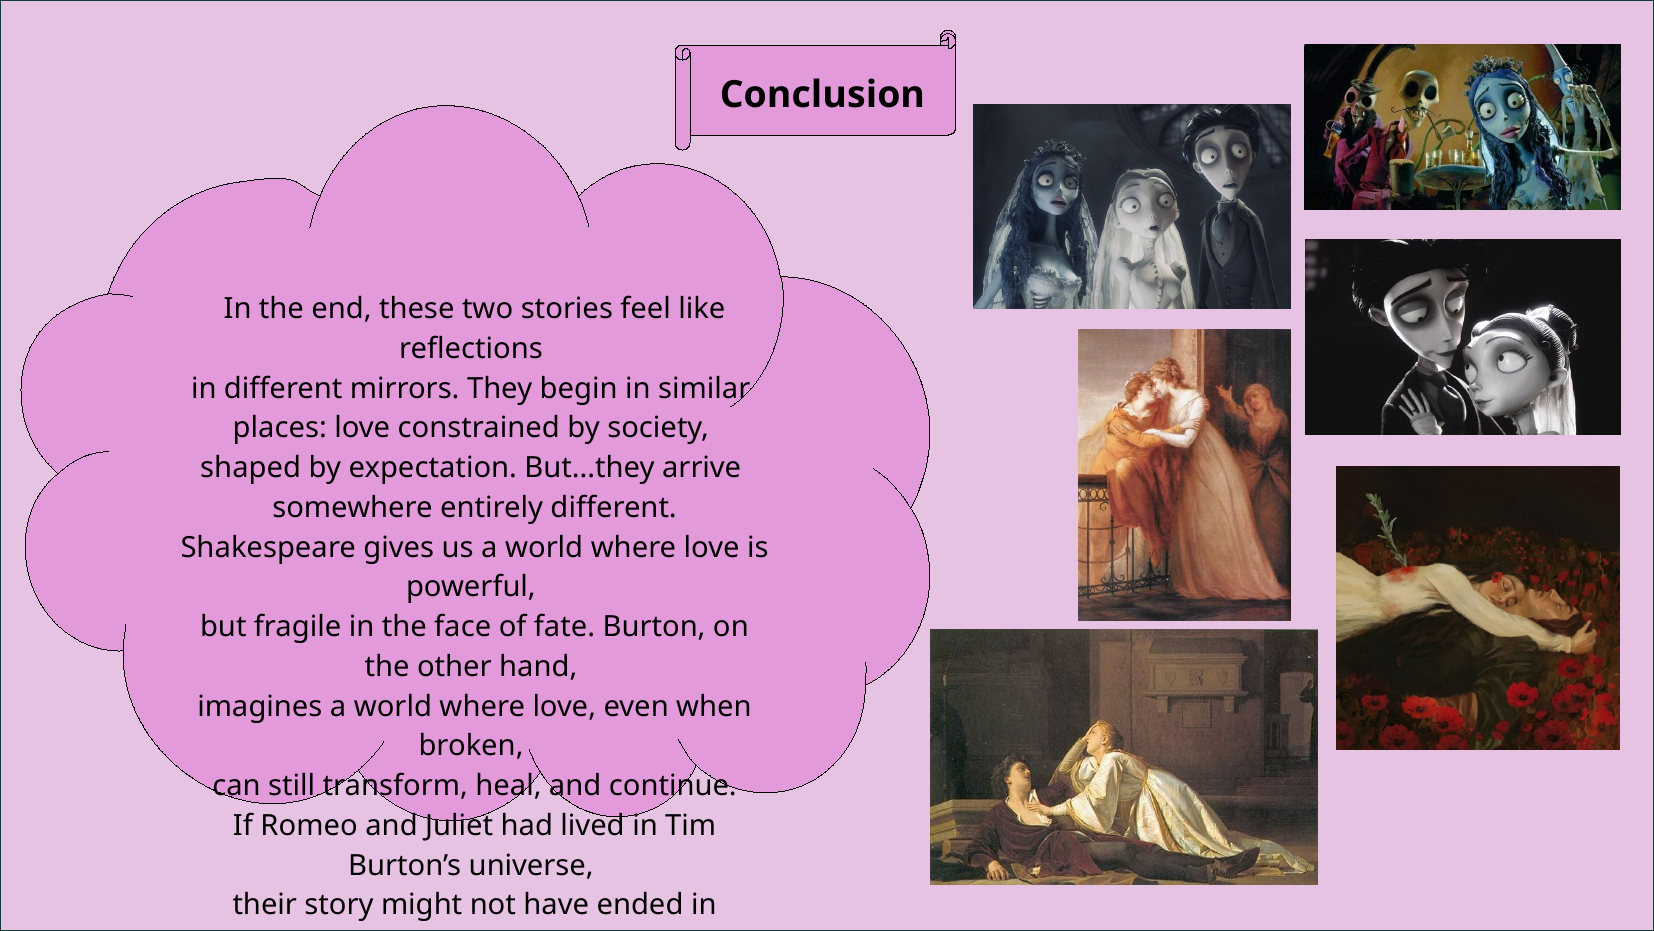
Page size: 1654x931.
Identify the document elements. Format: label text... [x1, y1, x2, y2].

picture [1305, 240, 1621, 436]
text_box Conclusion [705, 59, 956, 136]
text_box In the end, these two stories feel like reflections in different mirrors. They begin in similar places: love constrained by society, shaped by expectation. But...they arrive somewhere entirely different. Shakespeare gives us a world where love is powerful, but fragile in the face of fate. Burton, on the other hand, imagines a world where love, even when broken, can still transform, heal, and continue. If Romeo and Juliet had lived in Tim Burton’s universe, their story might not have ended in tragedy, but in transformation. [162, 280, 788, 809]
picture [1078, 330, 1291, 621]
text_box [0, 0, 1654, 931]
picture [930, 630, 1318, 886]
picture [1336, 466, 1621, 751]
picture [1304, 44, 1621, 211]
picture [973, 105, 1291, 309]
